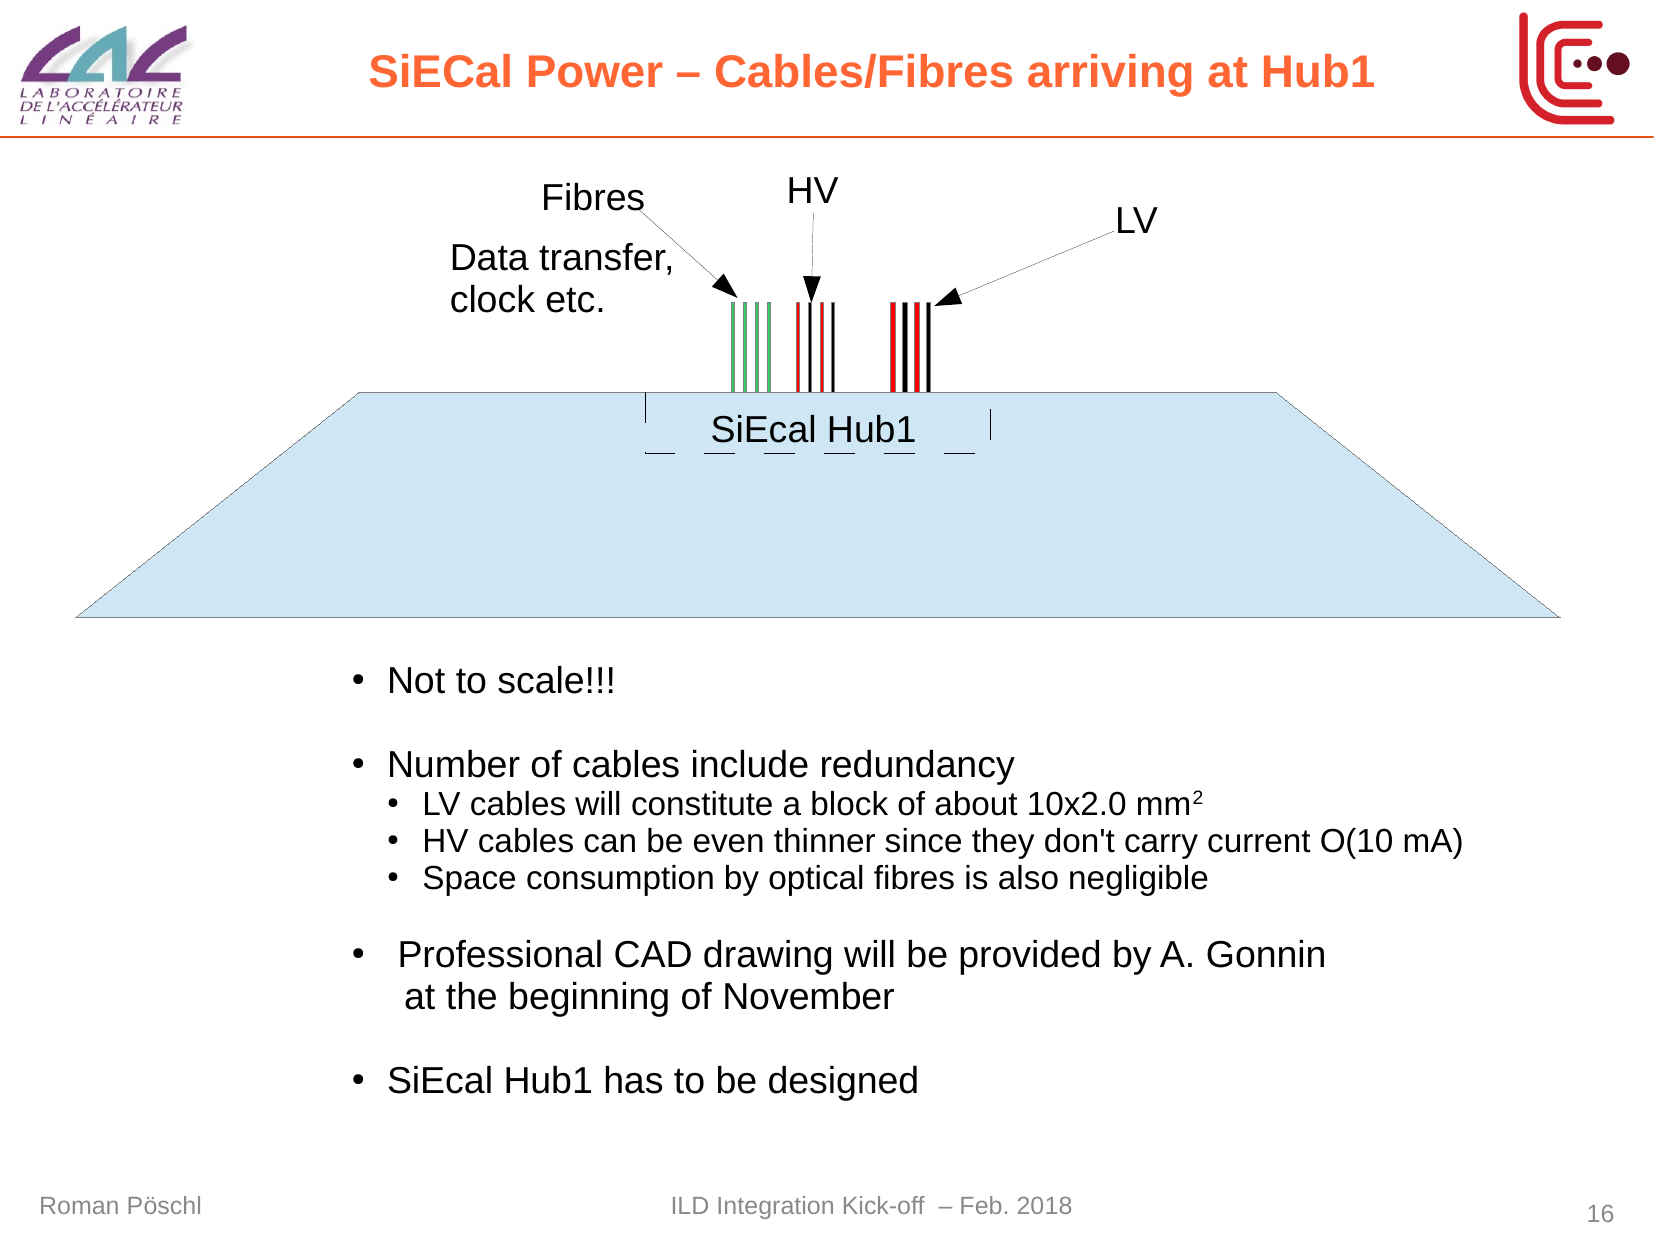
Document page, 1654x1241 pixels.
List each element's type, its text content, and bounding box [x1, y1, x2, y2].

picture [1508, 2, 1641, 135]
picture [17, 22, 199, 127]
text_box Not to scale!!! Number of cables include redundancy LV cables will constitute a block of about 10x2.0 mm2 HV cables can be even thinner since they don't carry current O(10 mA) Space consumption by optical fibres is also negligible Professional CAD drawing will be provided by A. Gonnin at the beginning of November SiEcal Hub1 has to be designed [336, 652, 1481, 1112]
text_box LV [1100, 191, 1176, 249]
text_box SiEcal Hub1 [695, 400, 932, 458]
text_box Fibres [526, 168, 661, 226]
text_box [75, 302, 1561, 618]
text_box HV [771, 161, 854, 219]
text_box Data transfer, clock etc. [435, 228, 692, 328]
title SiECal Power – Cables/Fibres arriving at Hub1 [128, 29, 1617, 113]
